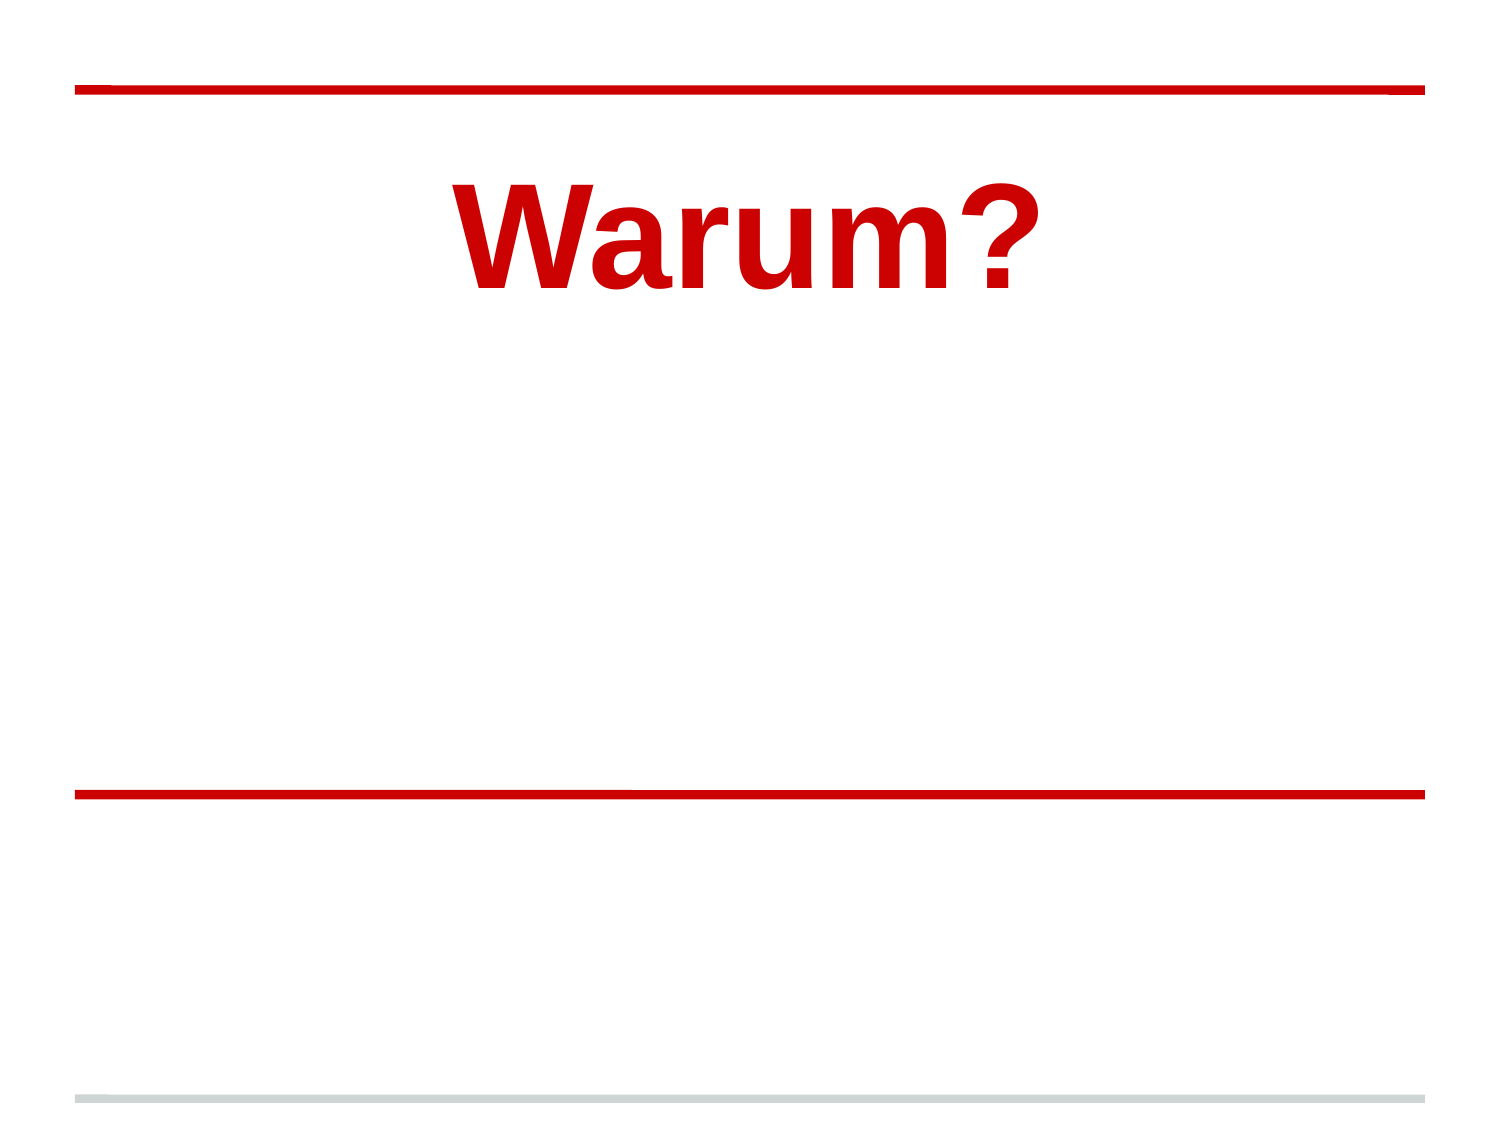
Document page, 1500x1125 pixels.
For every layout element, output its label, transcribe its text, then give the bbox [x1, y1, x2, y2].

title Warum? [75, 123, 1425, 782]
